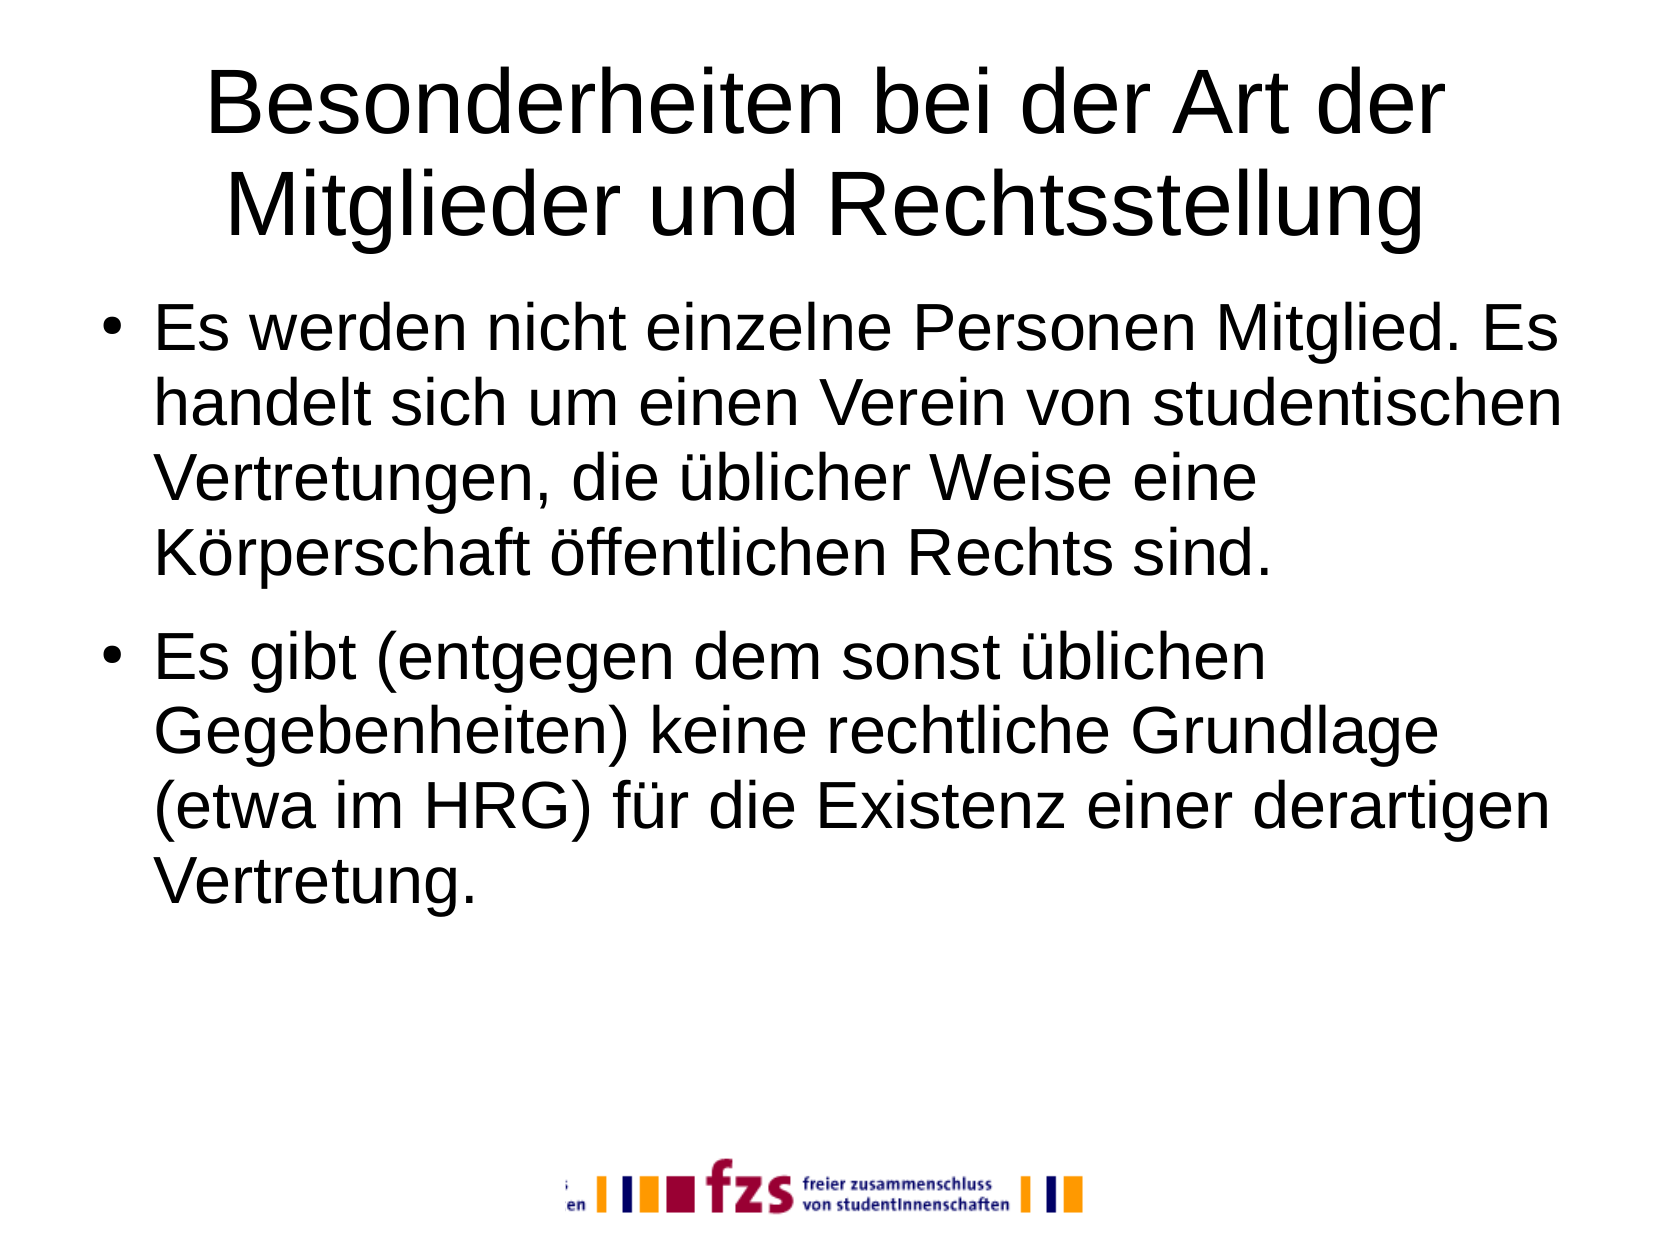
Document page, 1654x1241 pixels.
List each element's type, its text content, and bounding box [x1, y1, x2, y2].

list Es werden nicht einzelne Personen Mitglied. Es handelt sich um einen Verein von studentischen Vertretungen, die üblicher Weise eine Körperschaft öffentlichen Rechts sind. Es gibt (entgegen dem sonst üblichen Gegebenheiten) keine rechtliche Grundlage (etwa im HRG) für die Existenz einer derartigen Vertretung. [82, 290, 1571, 1010]
title Besonderheiten bei der Art der Mitglieder und Rechtsstellung [82, 49, 1571, 257]
picture [565, 1129, 1090, 1216]
